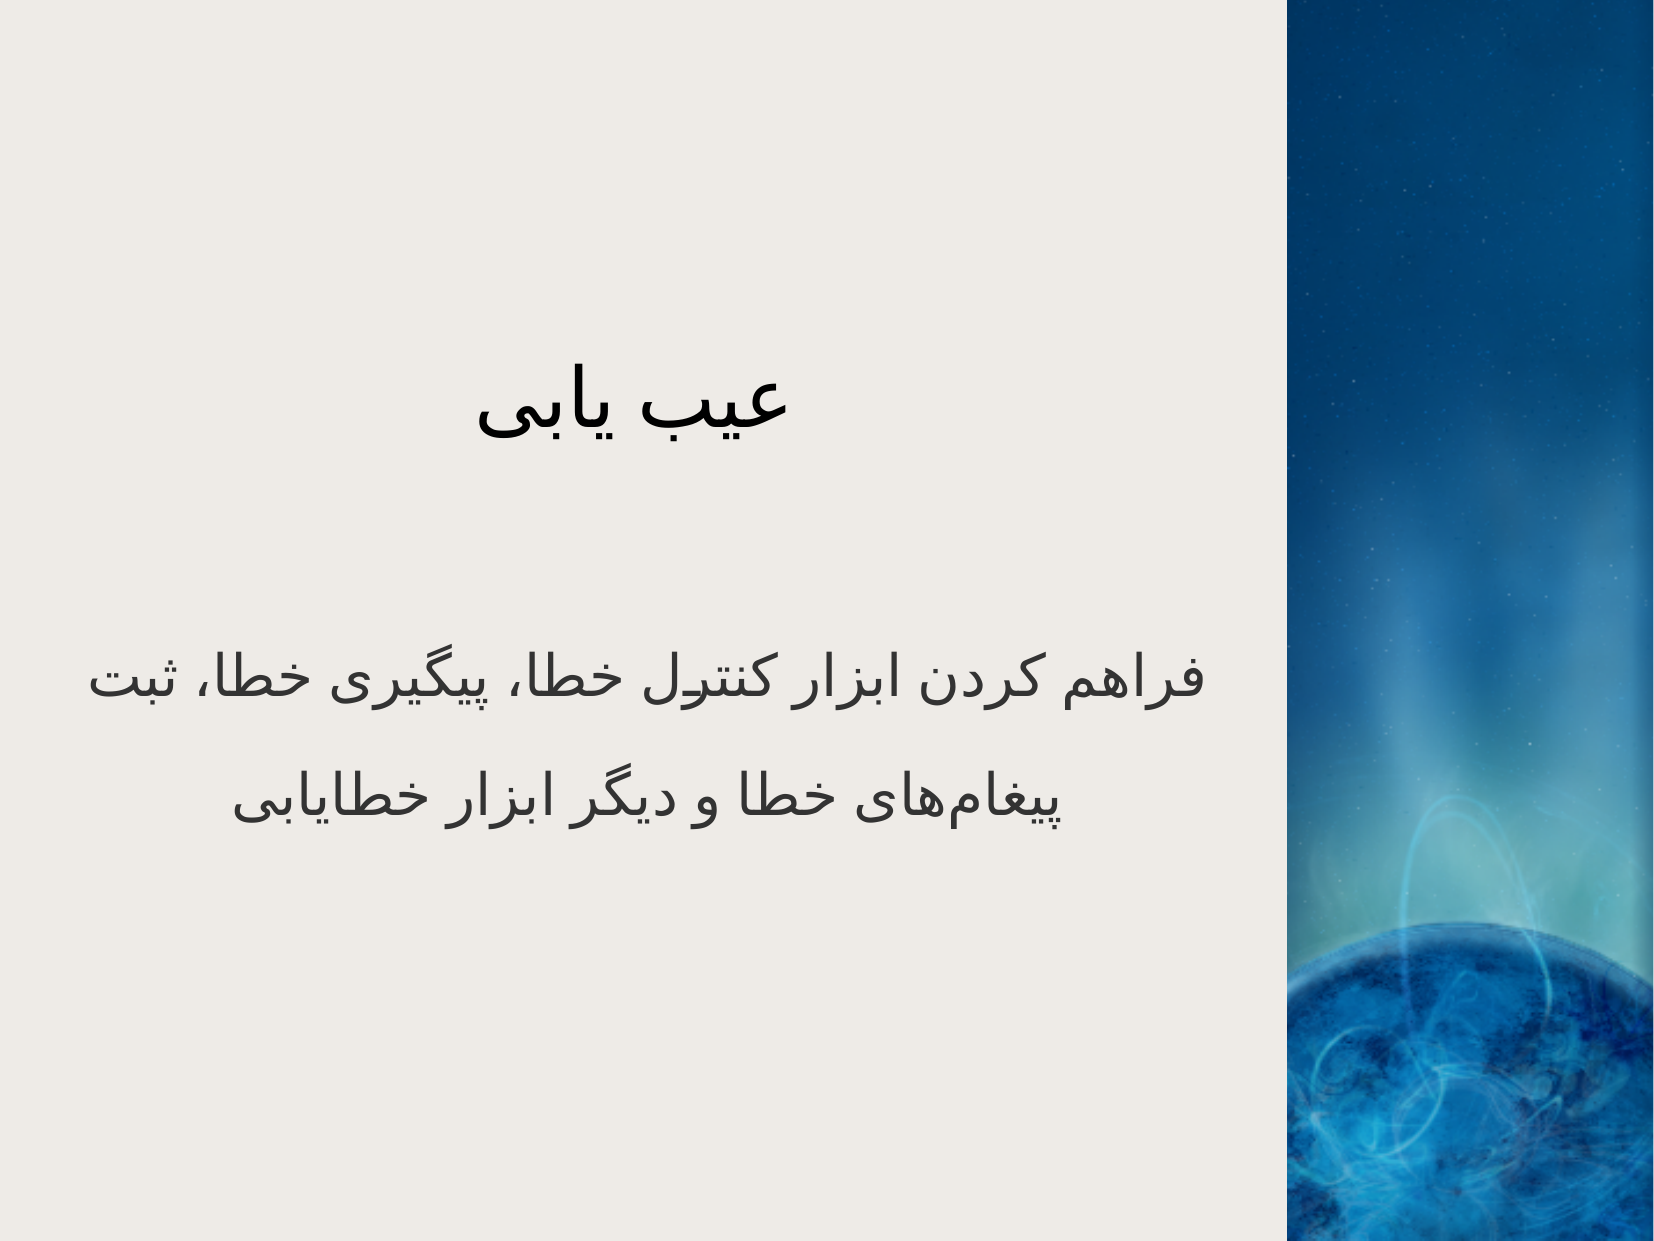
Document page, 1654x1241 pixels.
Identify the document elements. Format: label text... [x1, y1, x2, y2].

picture [0, 0, 1654, 1241]
title فراهم کردن ابزار کنترل خطا، پیگیری خطا، ثبت پیغام‌های خطا و دیگر ابزار خطایابی [37, 493, 1259, 934]
title عیب یابی [14, 292, 1255, 500]
